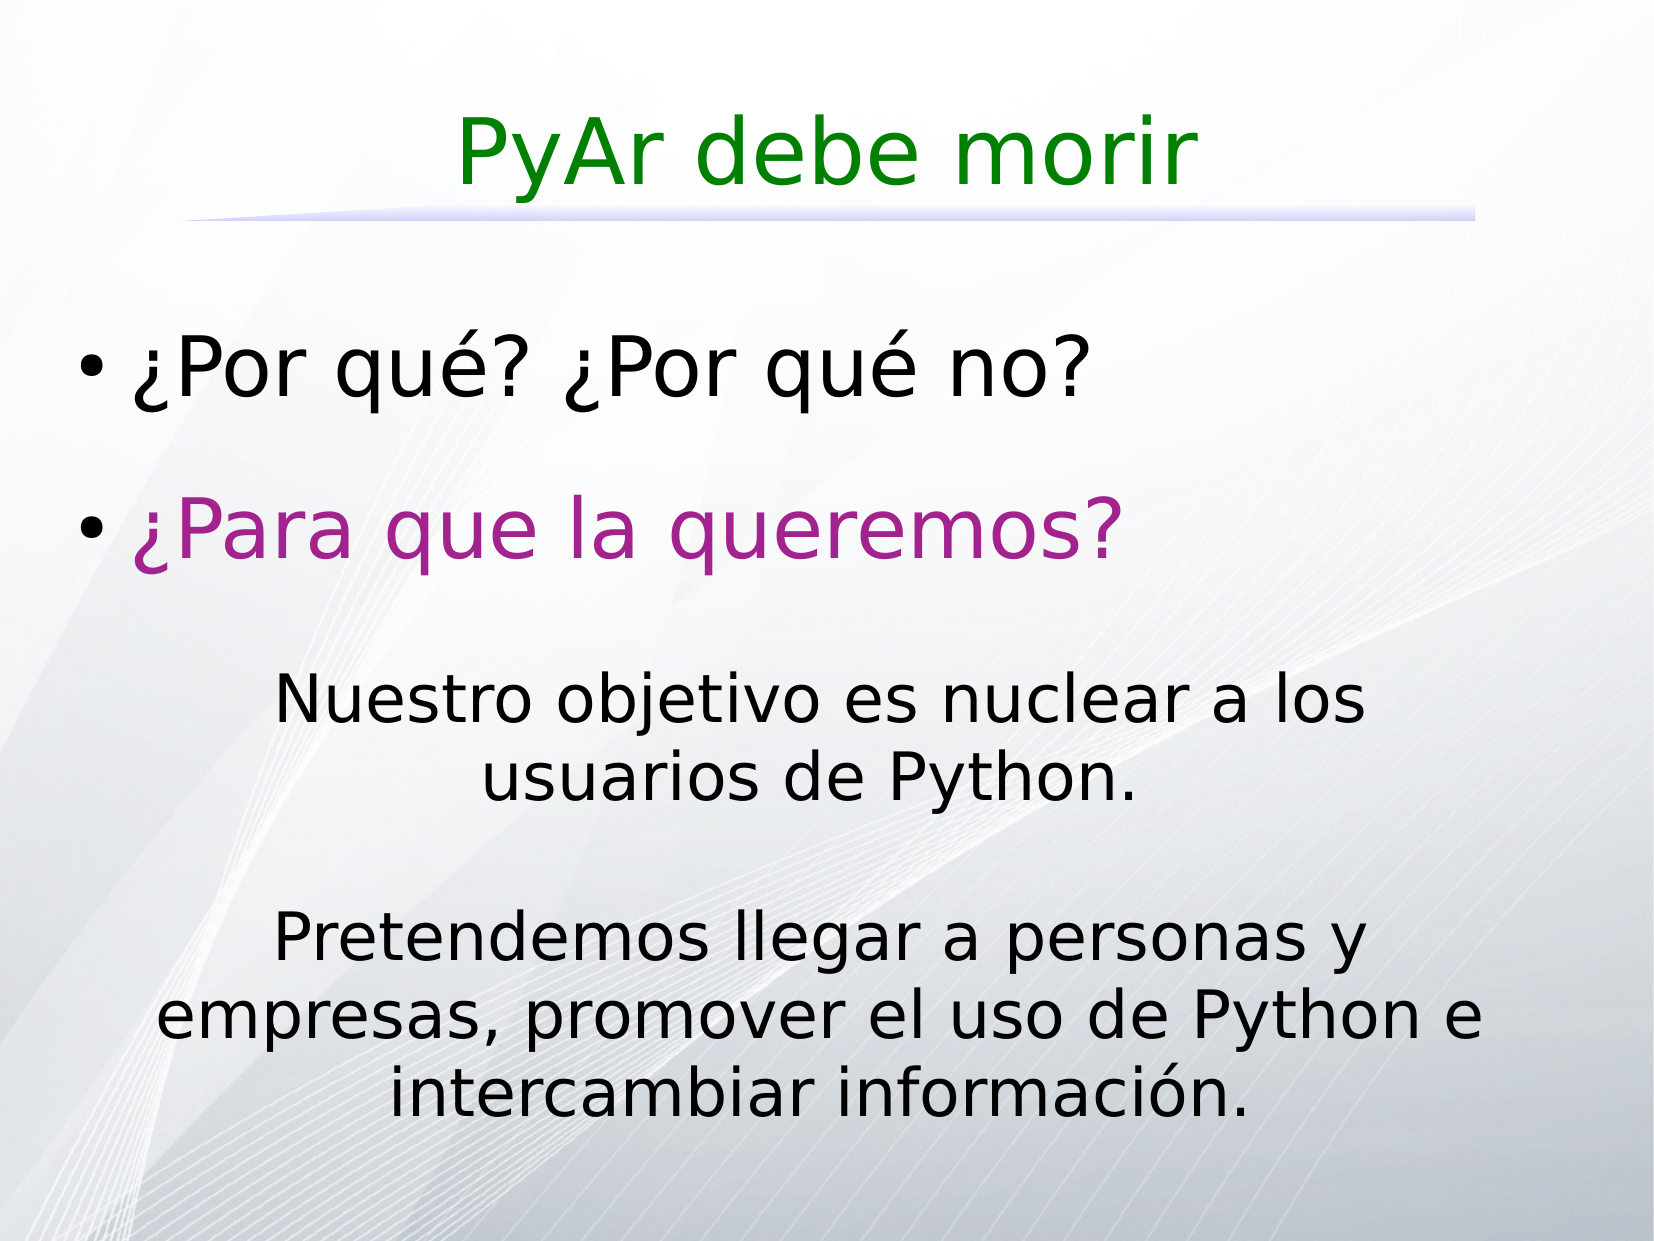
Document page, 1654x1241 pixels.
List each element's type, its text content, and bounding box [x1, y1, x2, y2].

picture [0, 0, 1654, 1241]
title PyAr debe morir [82, 49, 1571, 257]
list ¿Por qué? ¿Por qué no? ¿Para que la queremos? Nuestro objetivo es nuclear a los usuarios de Python. Pretendemos llegar a personas y empresas, promover el uso de Python e intercambiar información. [59, 318, 1512, 1182]
